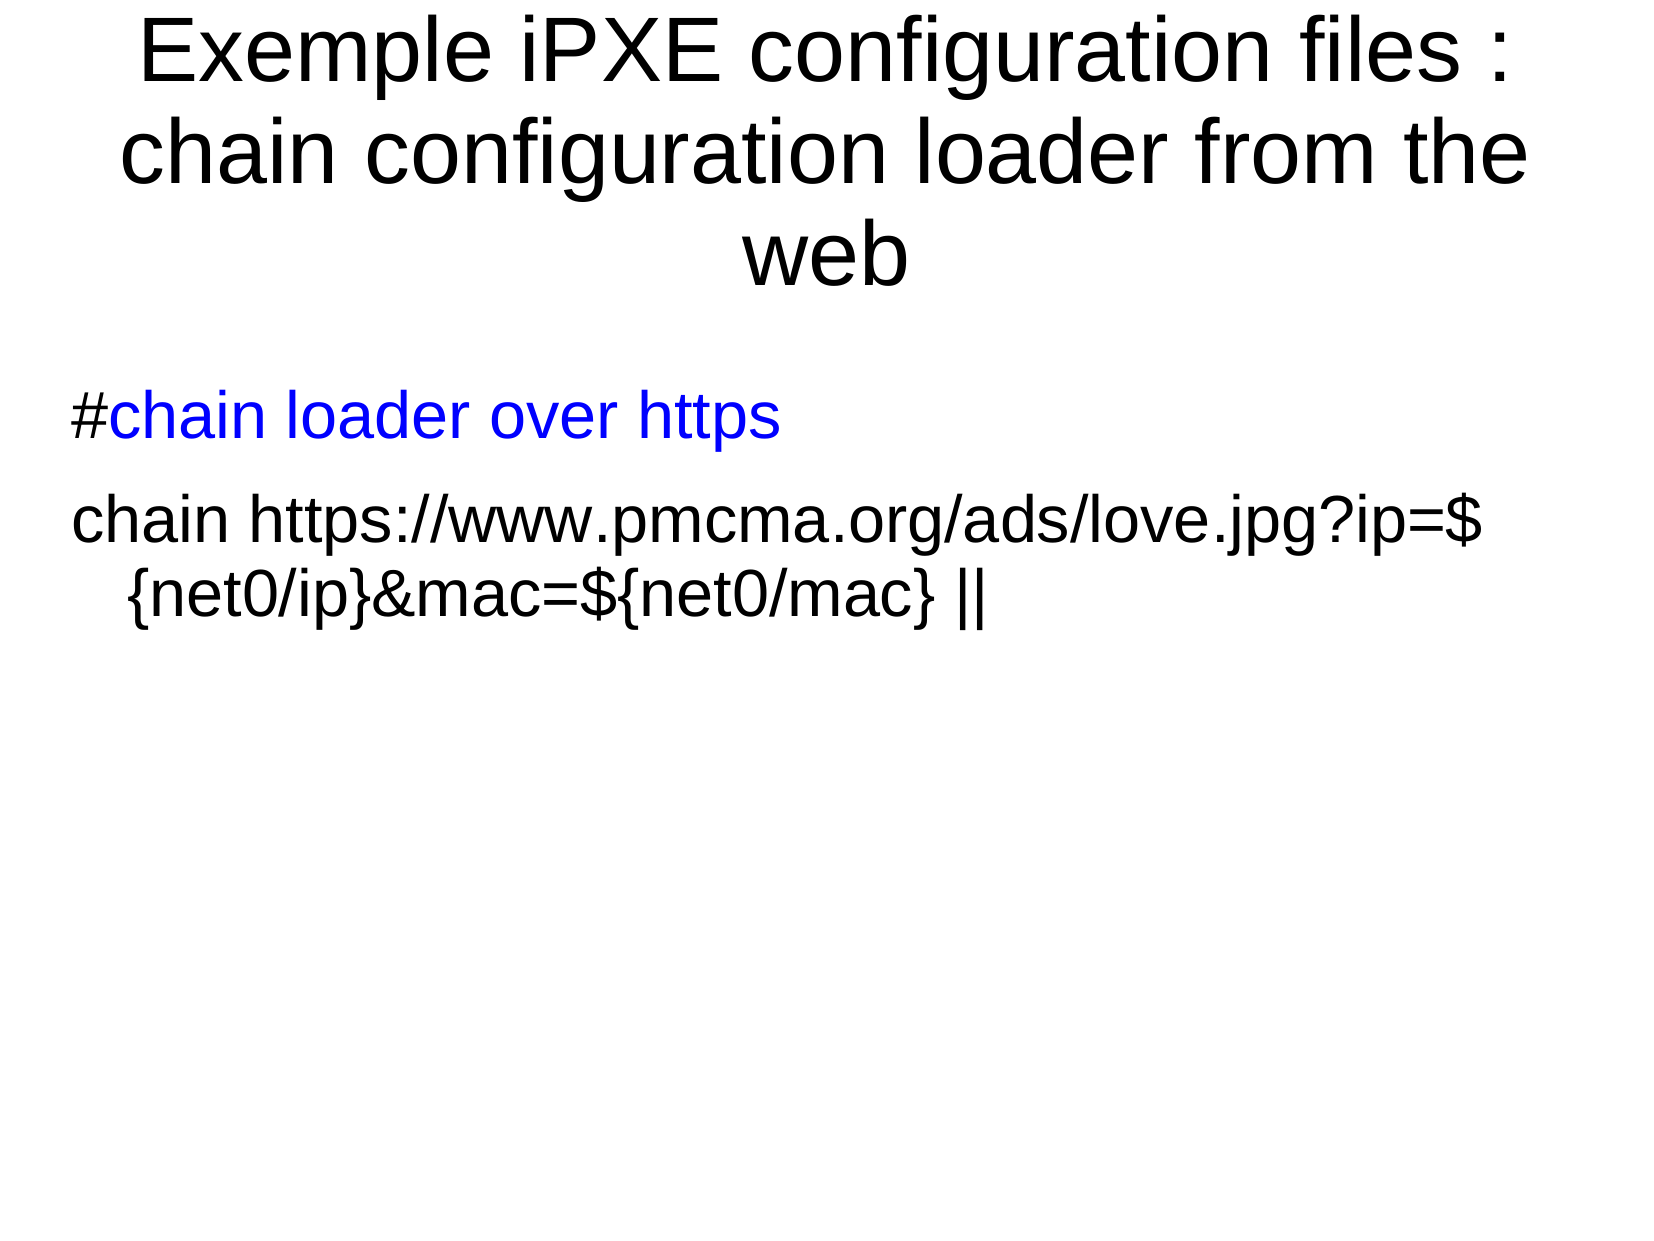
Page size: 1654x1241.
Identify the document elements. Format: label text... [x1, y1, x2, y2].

list #chain loader over https chain https://www.pmcma.org/ads/love.jpg?ip=${net0/ip}&mac=${net0/mac} || [71, 374, 1560, 1193]
title Exemple iPXE configuration files : chain configuration loader from the web [82, 0, 1571, 307]
